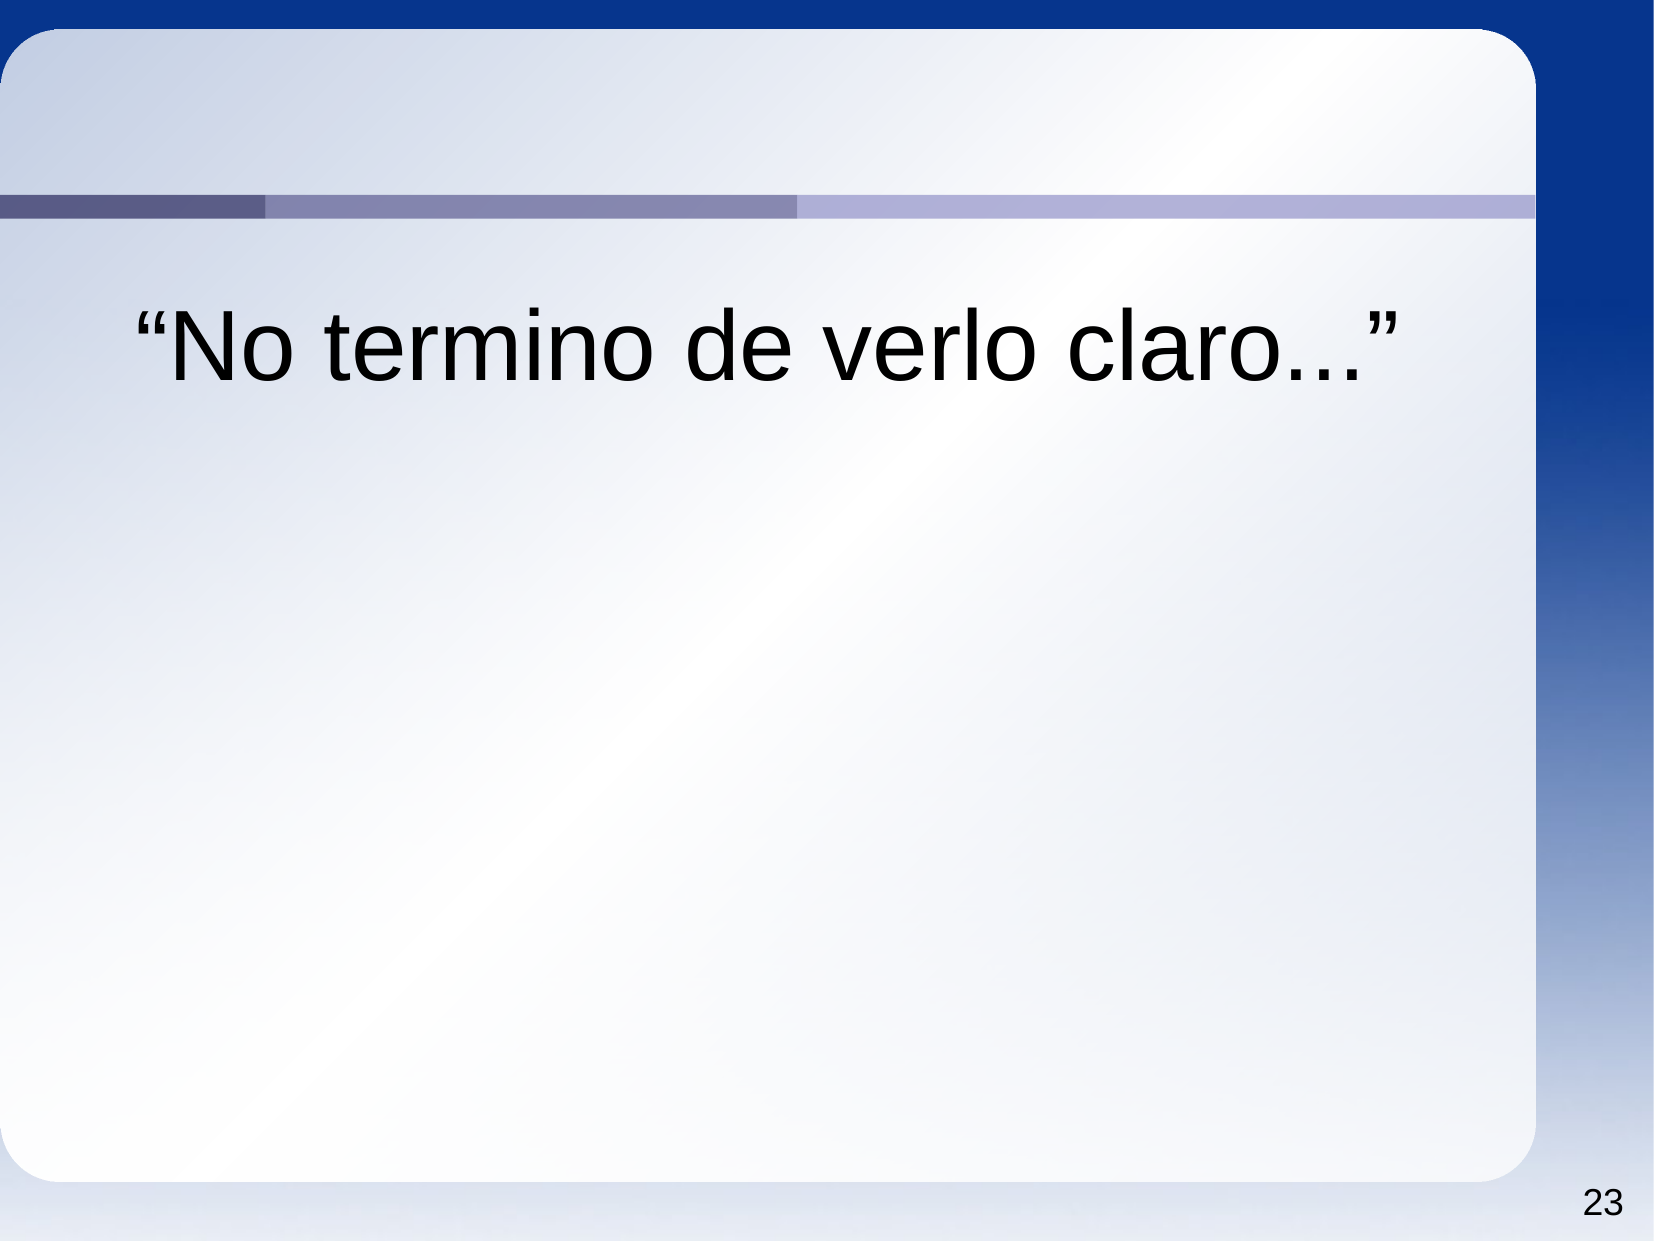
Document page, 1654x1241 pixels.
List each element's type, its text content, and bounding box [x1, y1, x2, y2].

subtitle “No termino de verlo claro...” [29, 49, 1506, 1152]
picture [0, 0, 1654, 1241]
